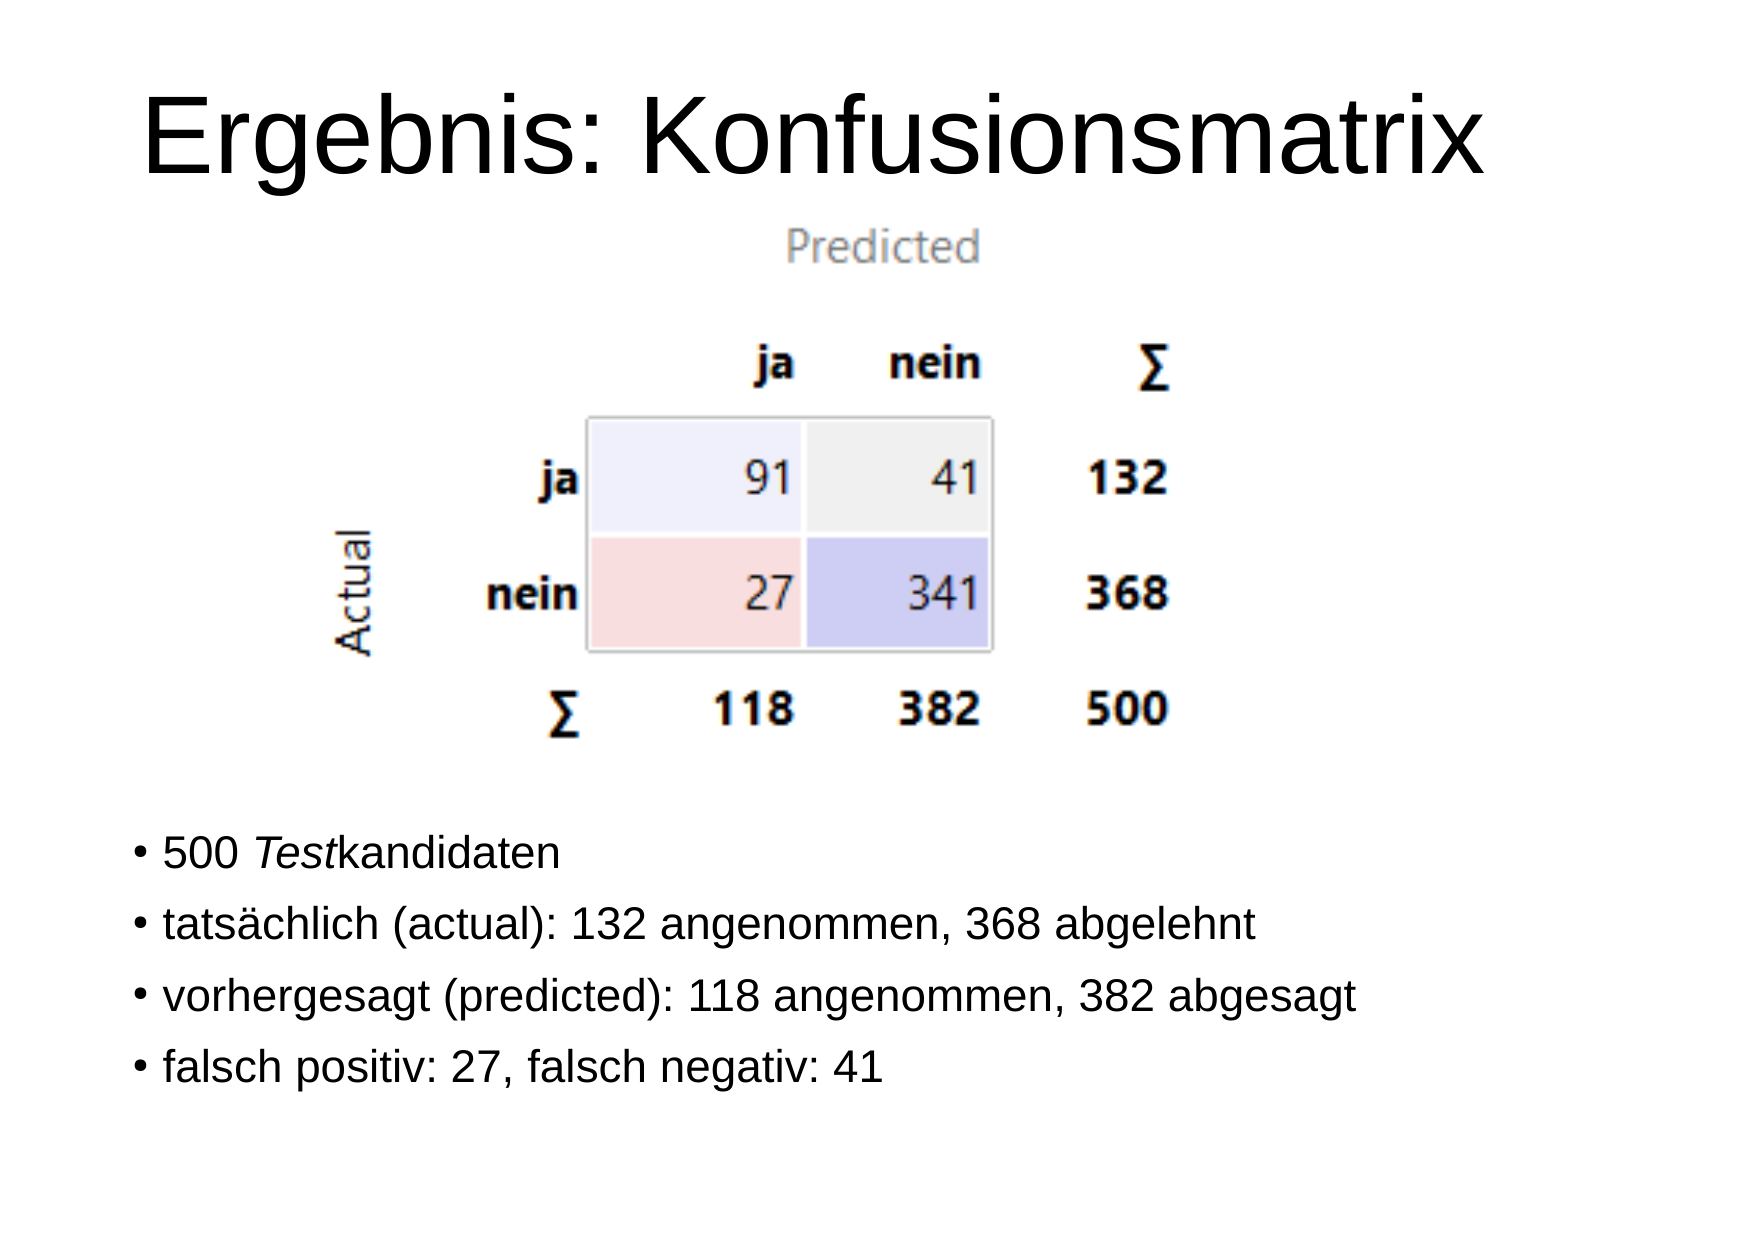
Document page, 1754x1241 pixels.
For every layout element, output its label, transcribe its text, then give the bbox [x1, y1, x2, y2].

title Ergebnis: Konfusionsmatrix [140, 73, 1614, 321]
list 500 Testkandidaten tatsächlich (actual): 132 angenommen, 368 abgelehnt vorhergesagt (predicted): 118 angenommen, 382 abgesagt falsch positiv: 27, falsch negativ: 41 [122, 826, 1595, 1094]
picture [324, 192, 1242, 798]
